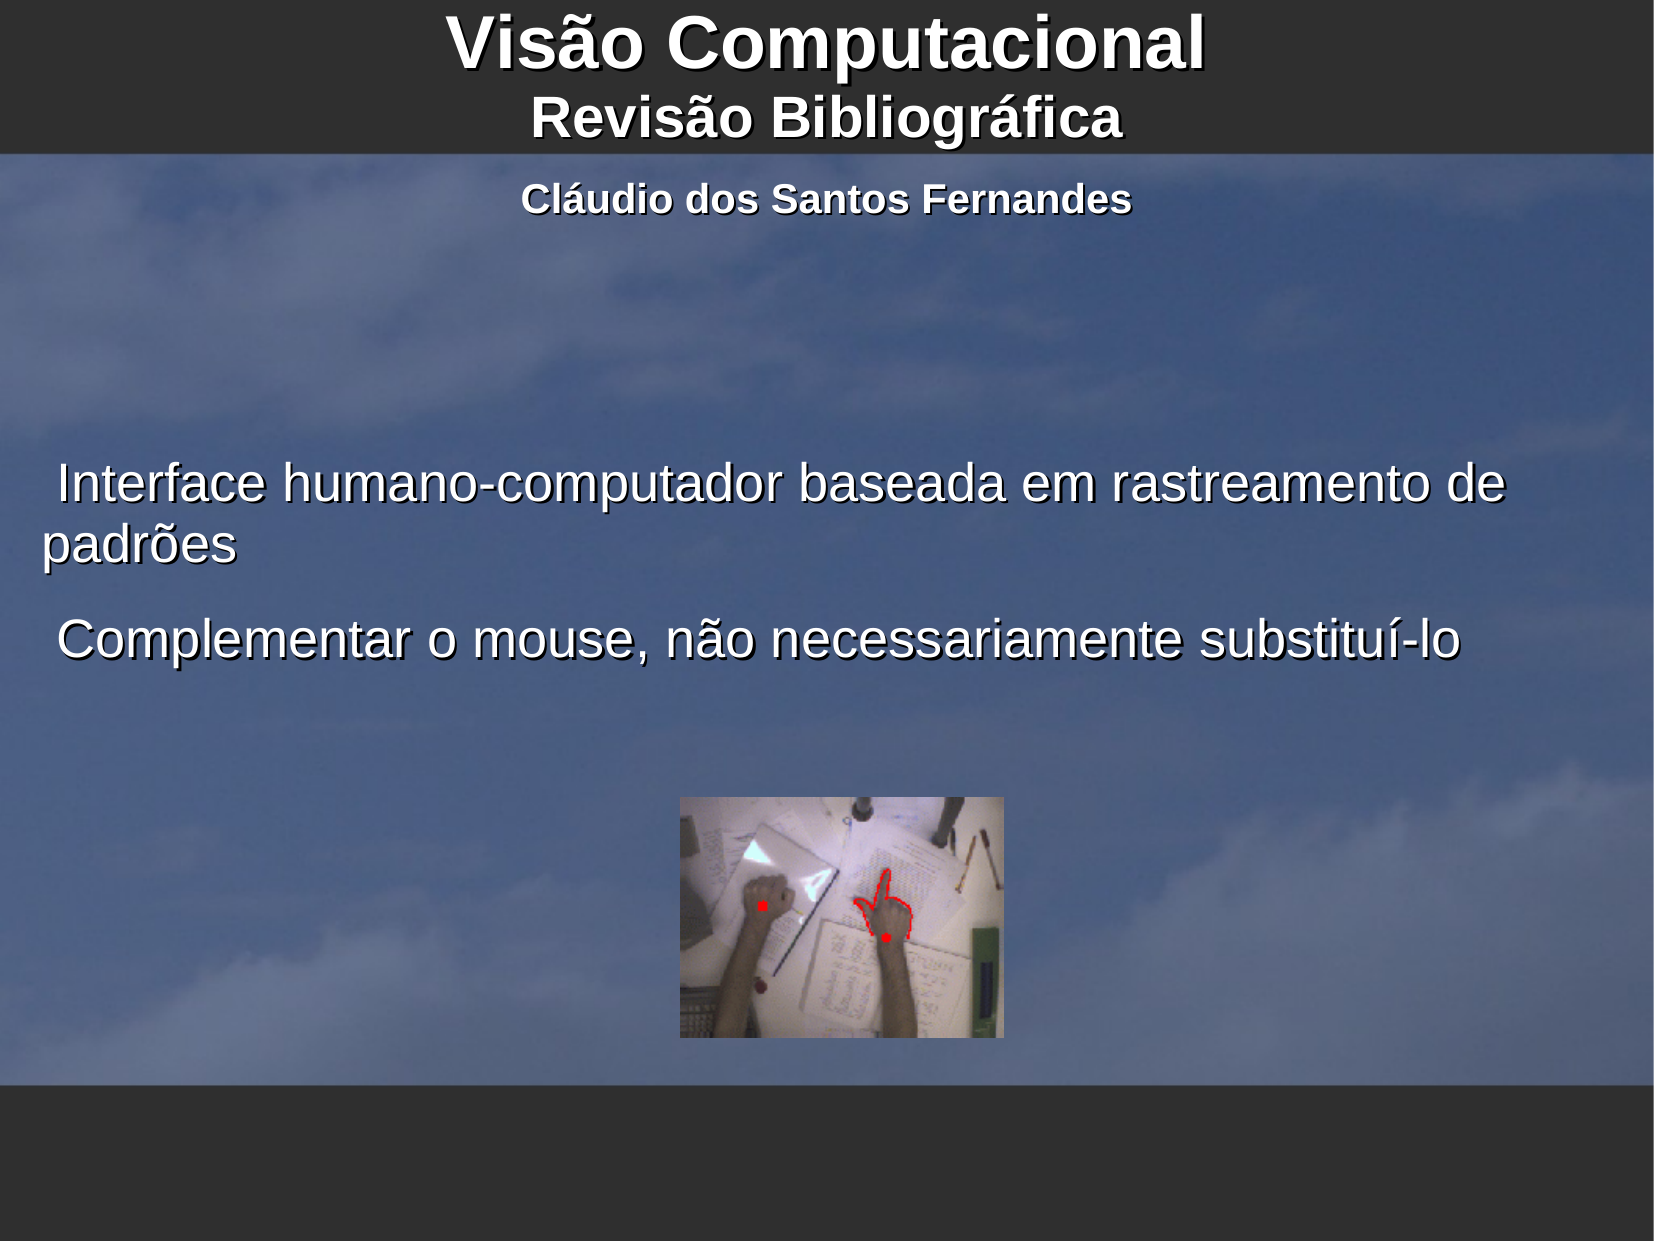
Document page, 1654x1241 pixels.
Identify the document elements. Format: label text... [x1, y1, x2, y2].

subtitle Cláudio dos Santos Fernandes [88, 88, 1565, 311]
title Visão Computacional Revisão Bibliográfica [88, 0, 1565, 88]
picture [0, 0, 1654, 1241]
text_box Interface humano-computador baseada em rastreamento de padrões Complementar o mouse, não necessariamente substituí-lo [29, 442, 1625, 680]
